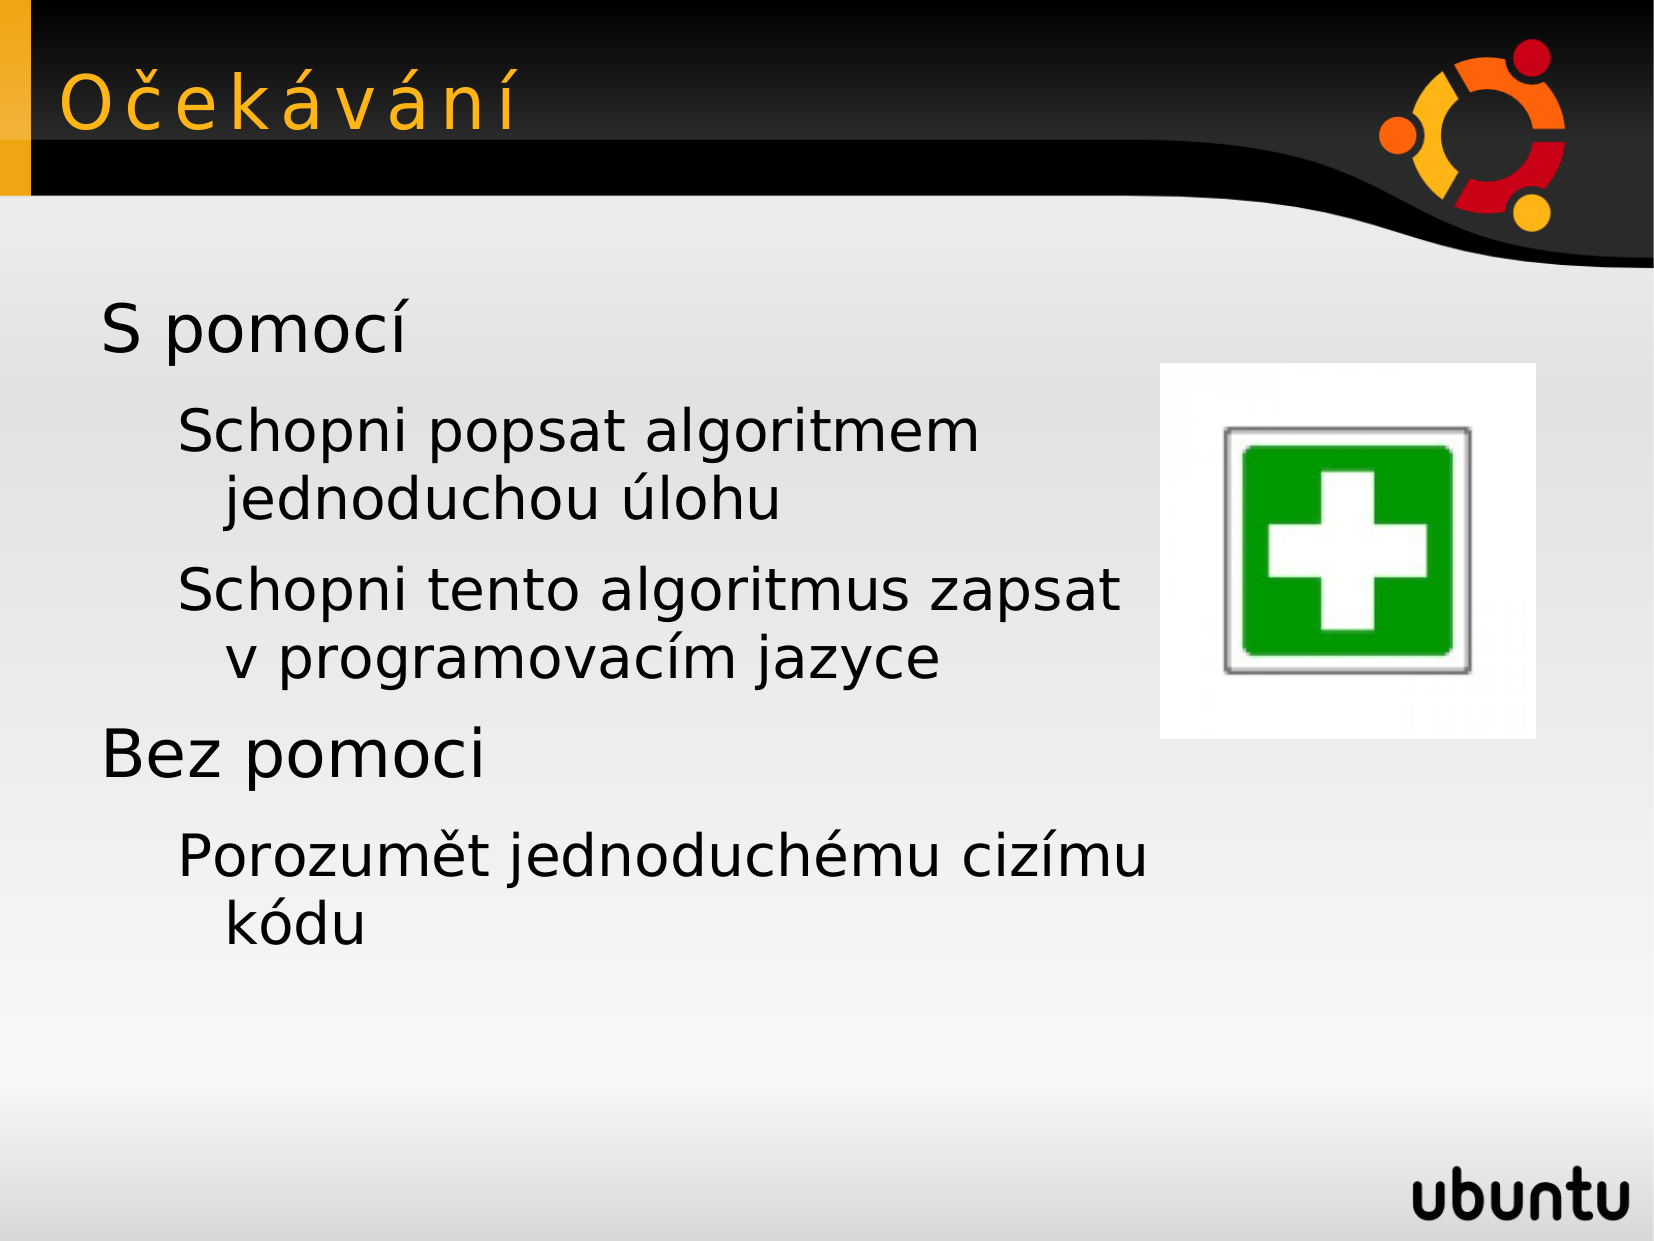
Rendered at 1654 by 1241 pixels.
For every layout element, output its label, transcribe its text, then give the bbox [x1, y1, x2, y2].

picture [0, 0, 1654, 1241]
title Očekávání [59, 29, 1270, 178]
list S pomocí Schopni popsat algoritmem jednoduchou úlohu Schopni tento algoritmus zapsat v programovacím jazyce Bez pomoci Porozumět jednoduchému cizímu kódu [82, 290, 1152, 1094]
